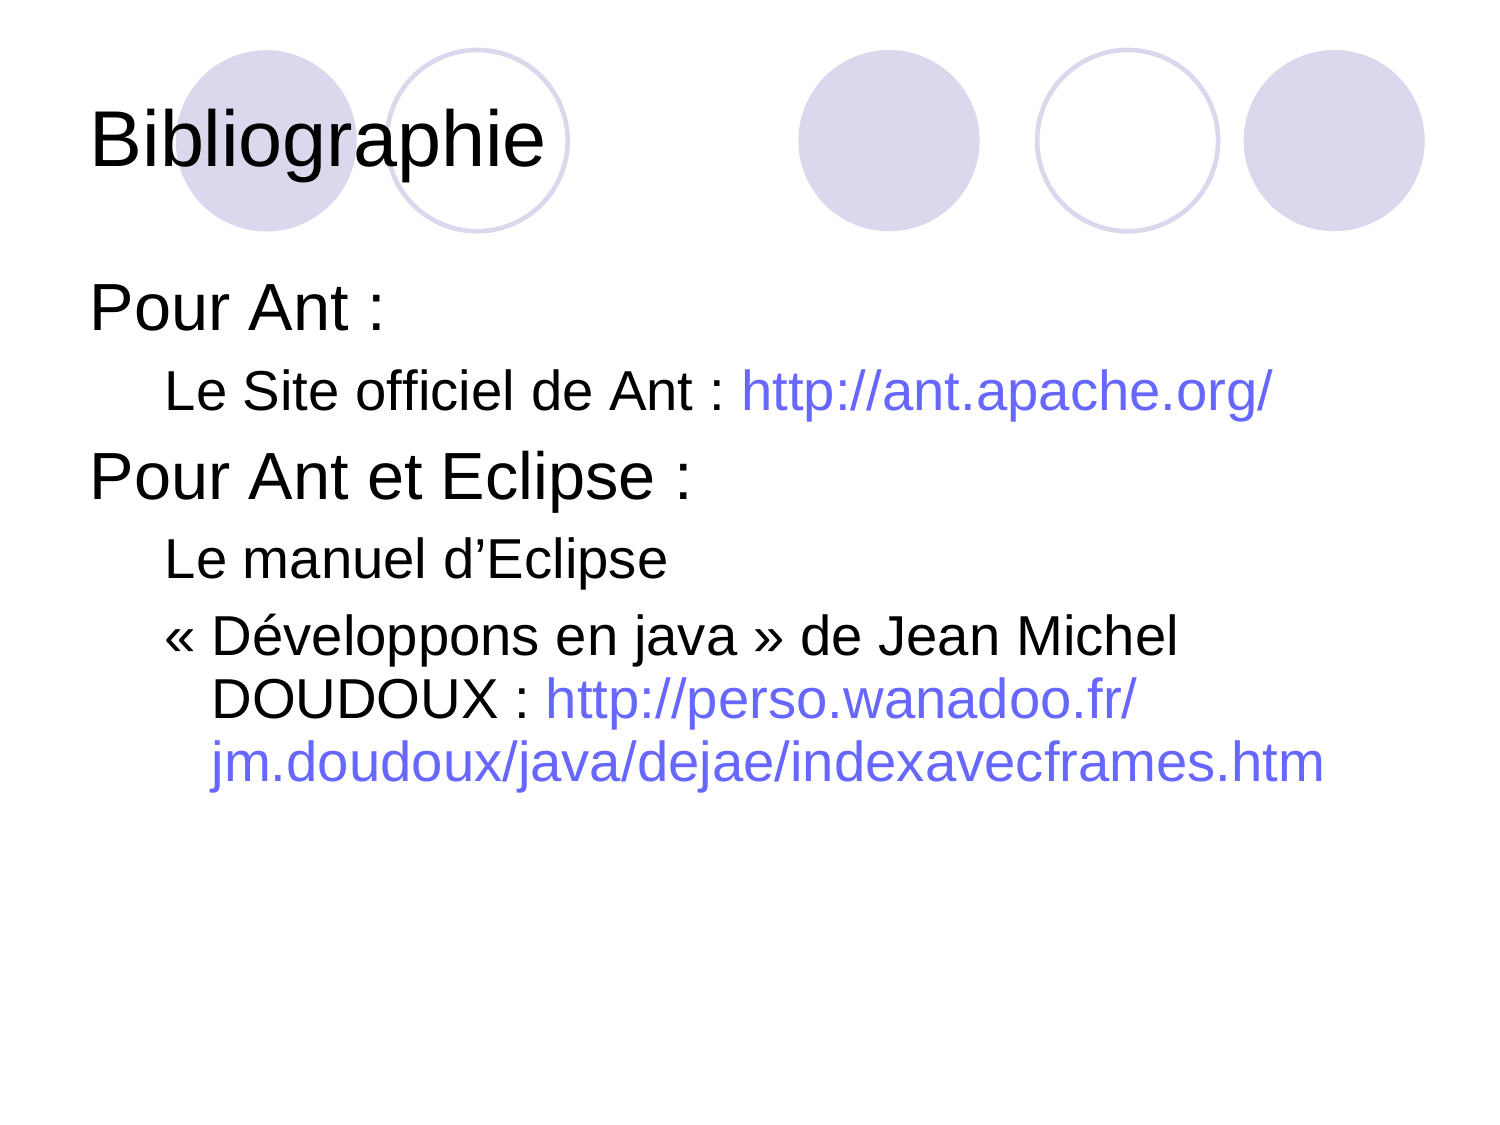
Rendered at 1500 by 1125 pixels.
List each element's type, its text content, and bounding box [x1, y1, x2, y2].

list Pour Ant : Le Site officiel de Ant : http://ant.apache.org/ Pour Ant et Eclipse : Le manuel d’Eclipse « Développons en java » de Jean Michel DOUDOUX : http://perso.wanadoo.fr/jm.doudoux/java/dejae/indexavecframes.htm [75, 262, 1426, 1052]
title Bibliographie [75, 45, 1426, 233]
